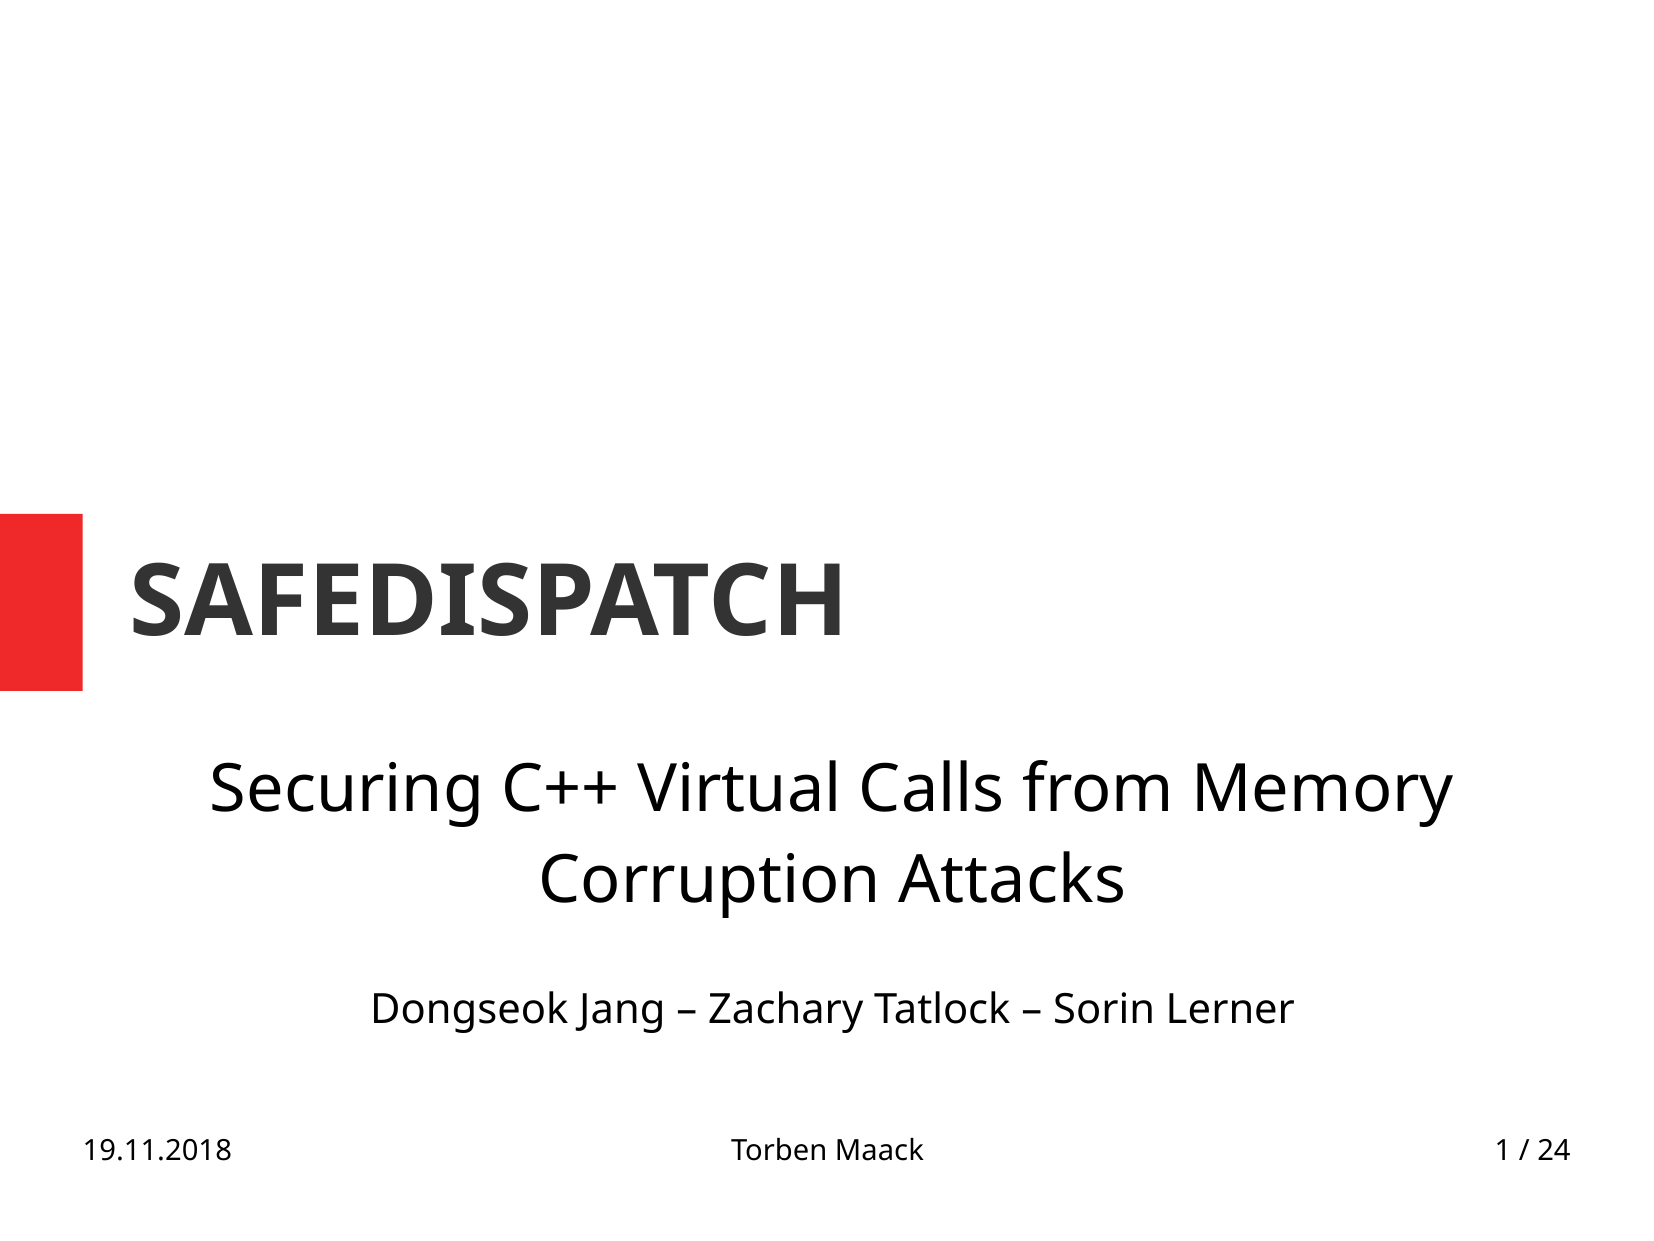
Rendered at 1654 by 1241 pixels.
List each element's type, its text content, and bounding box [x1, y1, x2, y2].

title SAFEDISPATCH [129, 478, 1536, 715]
subtitle Securing C++ Virtual Calls from Memory Corruption Attacks Dongseok Jang – Zachary Tatlock – Sorin Lerner [129, 762, 1536, 1015]
